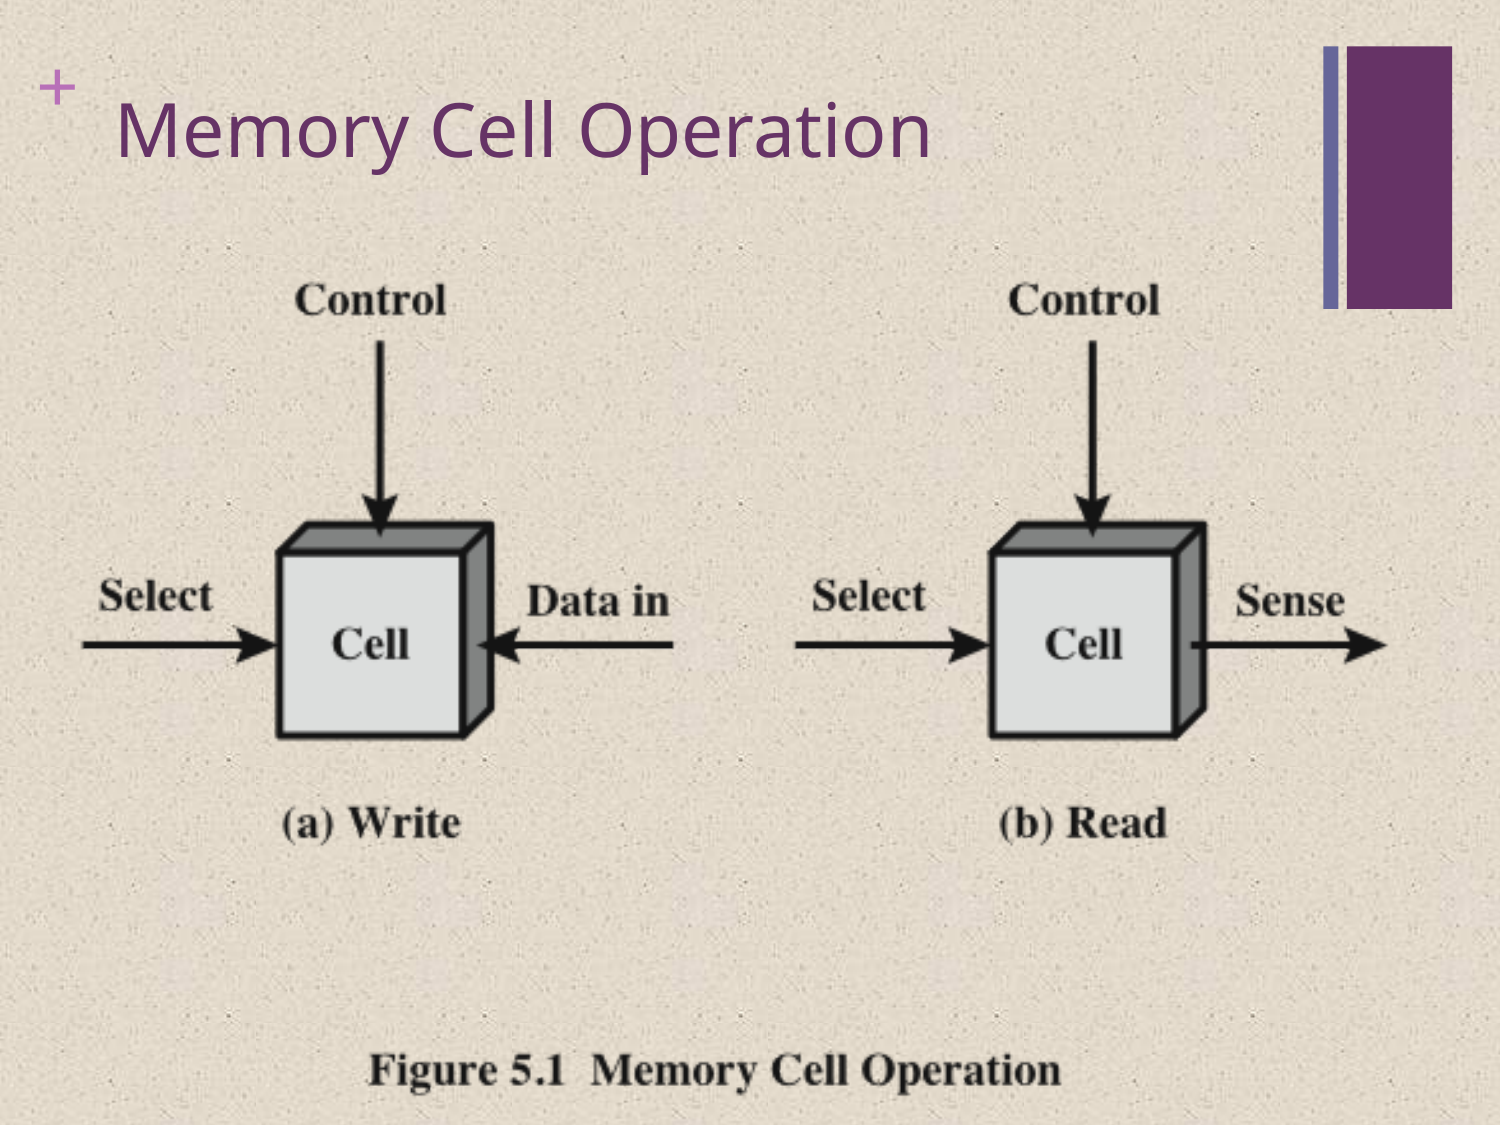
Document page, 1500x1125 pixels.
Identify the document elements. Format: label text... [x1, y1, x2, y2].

title Memory Cell Operation [99, 75, 1340, 187]
picture [0, 0, 1500, 1125]
